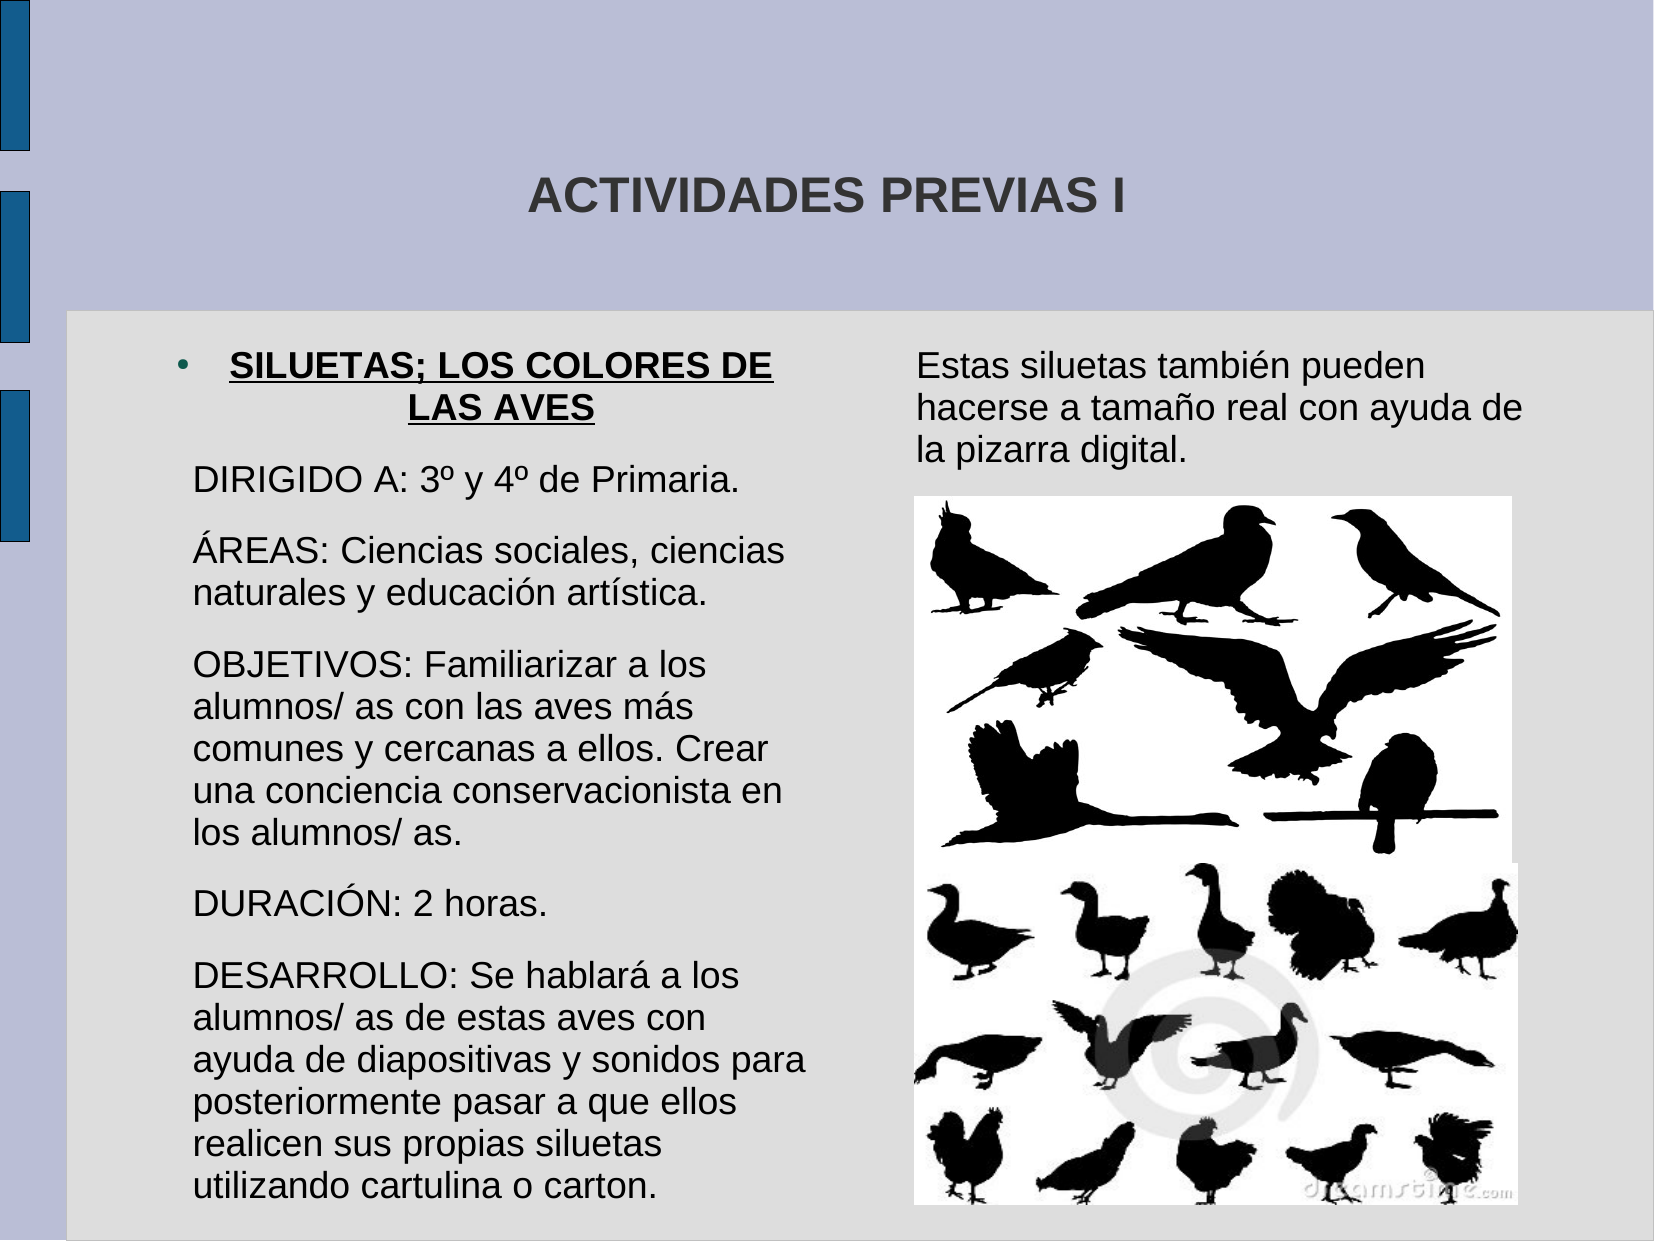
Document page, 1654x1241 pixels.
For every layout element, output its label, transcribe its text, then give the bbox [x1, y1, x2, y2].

list Estas siluetas también pueden hacerse a tamaño real con ayuda de la pizarra digital. [845, 344, 1535, 1127]
list SILUETAS; LOS COLORES DE LAS AVES DIRIGIDO A: 3º y 4º de Primaria. ÁREAS: Ciencias sociales, ciencias naturales y educación artística. OBJETIVOS: Familiarizar a los alumnos/ as con las aves más comunes y cercanas a ellos. Crear una conciencia conservacionista en los alumnos/ as. DURACIÓN: 2 horas. DESARROLLO: Se hablará a los alumnos/ as de estas aves con ayuda de diapositivas y sonidos para posteriormente pasar a que ellos realicen sus propias siluetas utilizando cartulina o carton. [121, 344, 811, 1241]
picture [914, 496, 1518, 1205]
title ACTIVIDADES PREVIAS I [121, 91, 1534, 299]
